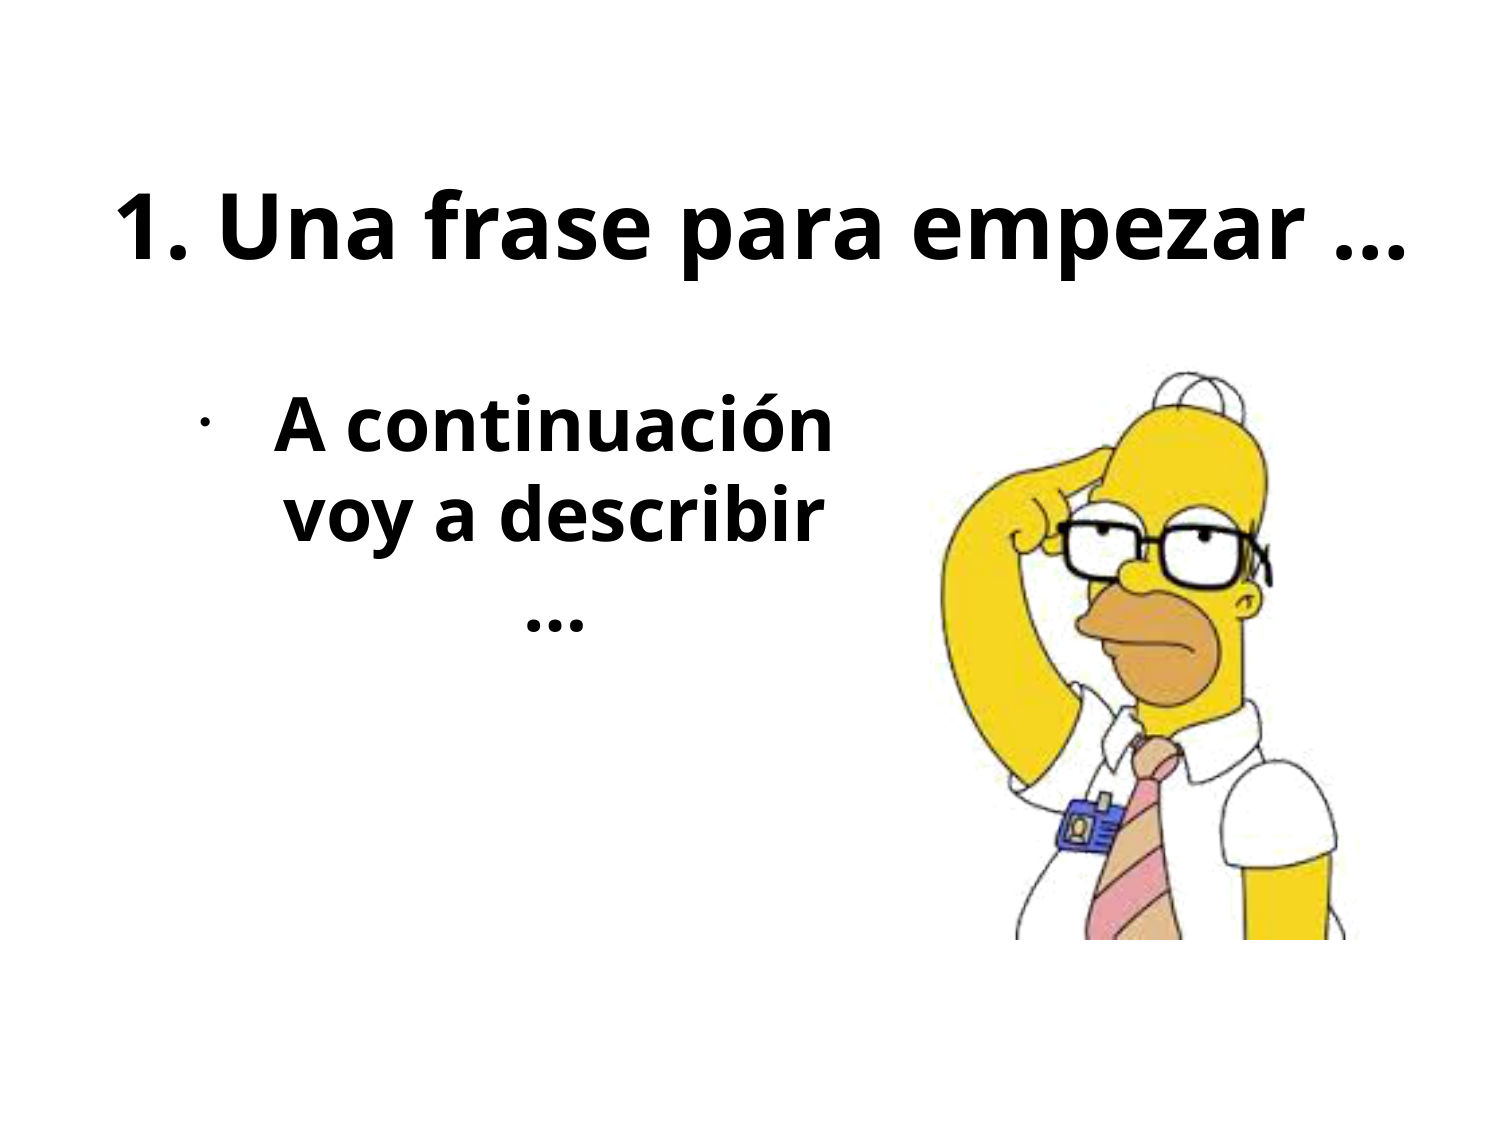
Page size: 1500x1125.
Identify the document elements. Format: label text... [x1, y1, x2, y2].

text_box A continuación voy a describir … [155, 369, 880, 744]
text_box 1. Una frase para empezar … [76, 160, 1447, 286]
picture [887, 362, 1379, 940]
